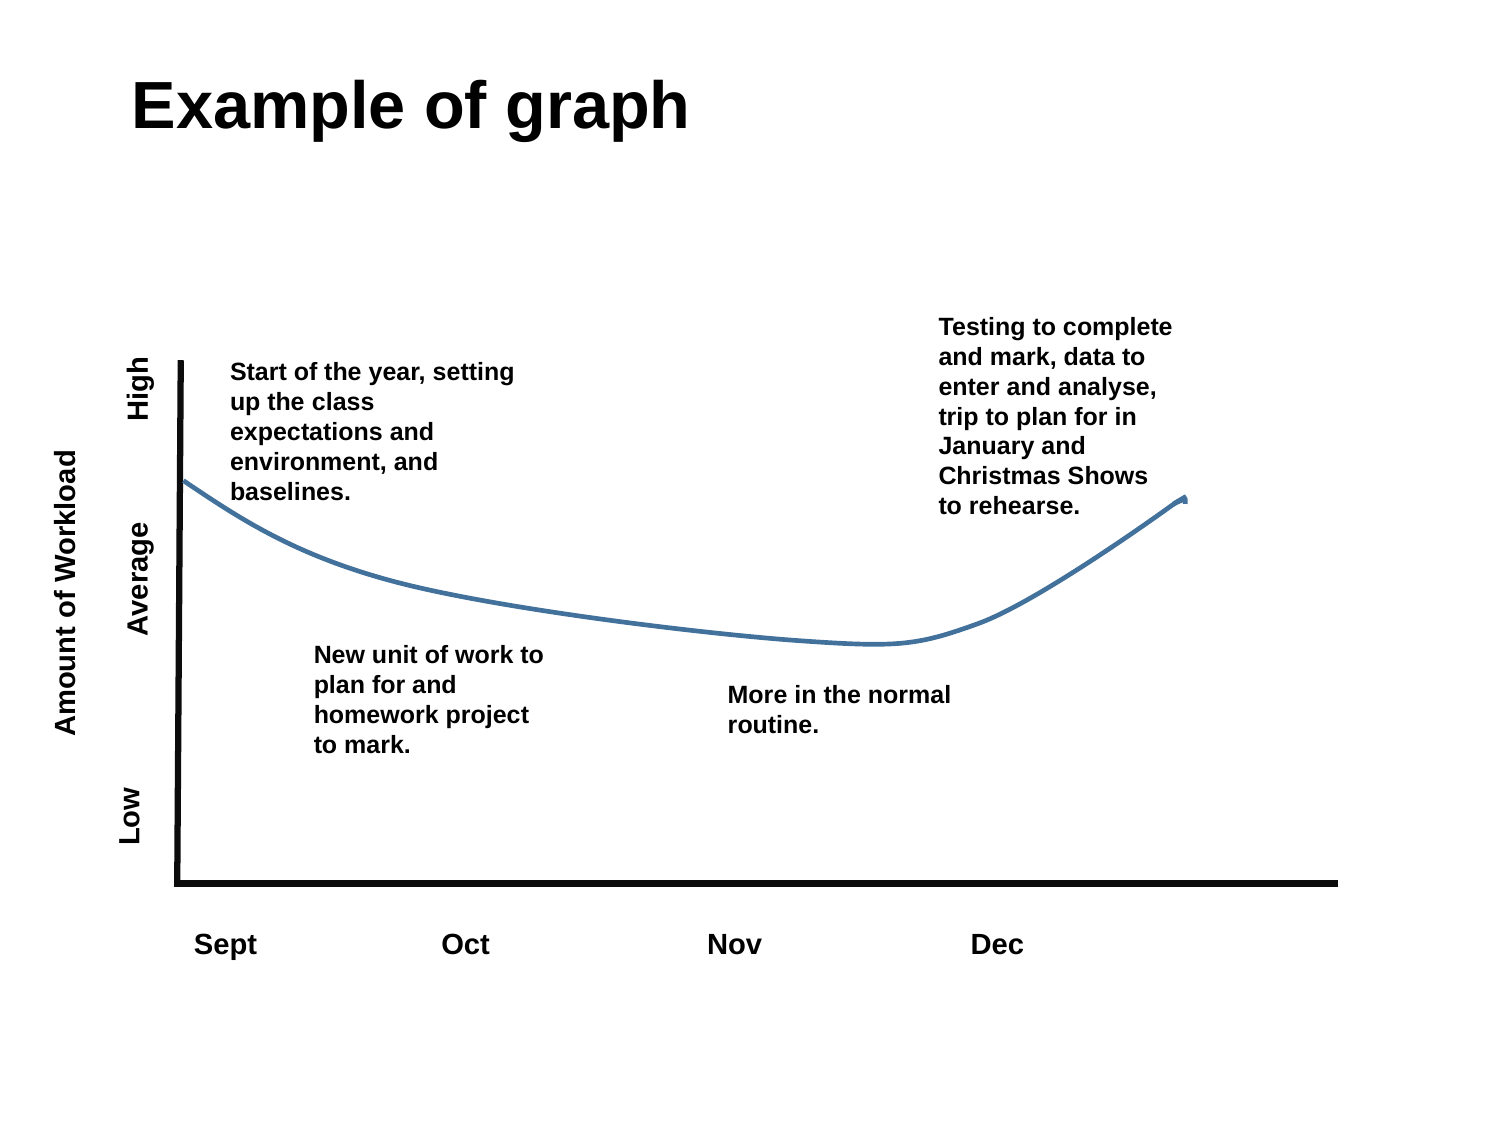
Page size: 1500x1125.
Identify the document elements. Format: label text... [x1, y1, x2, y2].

text_box High [111, 265, 203, 512]
title Example of graph [116, 48, 1393, 155]
text_box New unit of work to plan for and homework project to mark. [298, 630, 568, 773]
text_box More in the normal routine. [712, 670, 982, 750]
text_box Amount of Workload [38, 365, 111, 822]
text_box Low [102, 693, 194, 940]
text_box Average [110, 456, 202, 703]
text_box Testing to complete and mark, data to enter and analyse, trip to plan for in January and Christmas Shows to rehearse. [923, 302, 1192, 538]
text_box Sept [178, 908, 368, 978]
text_box Nov [692, 908, 881, 978]
text_box Start of the year, setting up the class expectations and environment, and baselines. [215, 348, 535, 522]
text_box Oct [426, 908, 616, 978]
text_box Dec [955, 908, 1145, 978]
